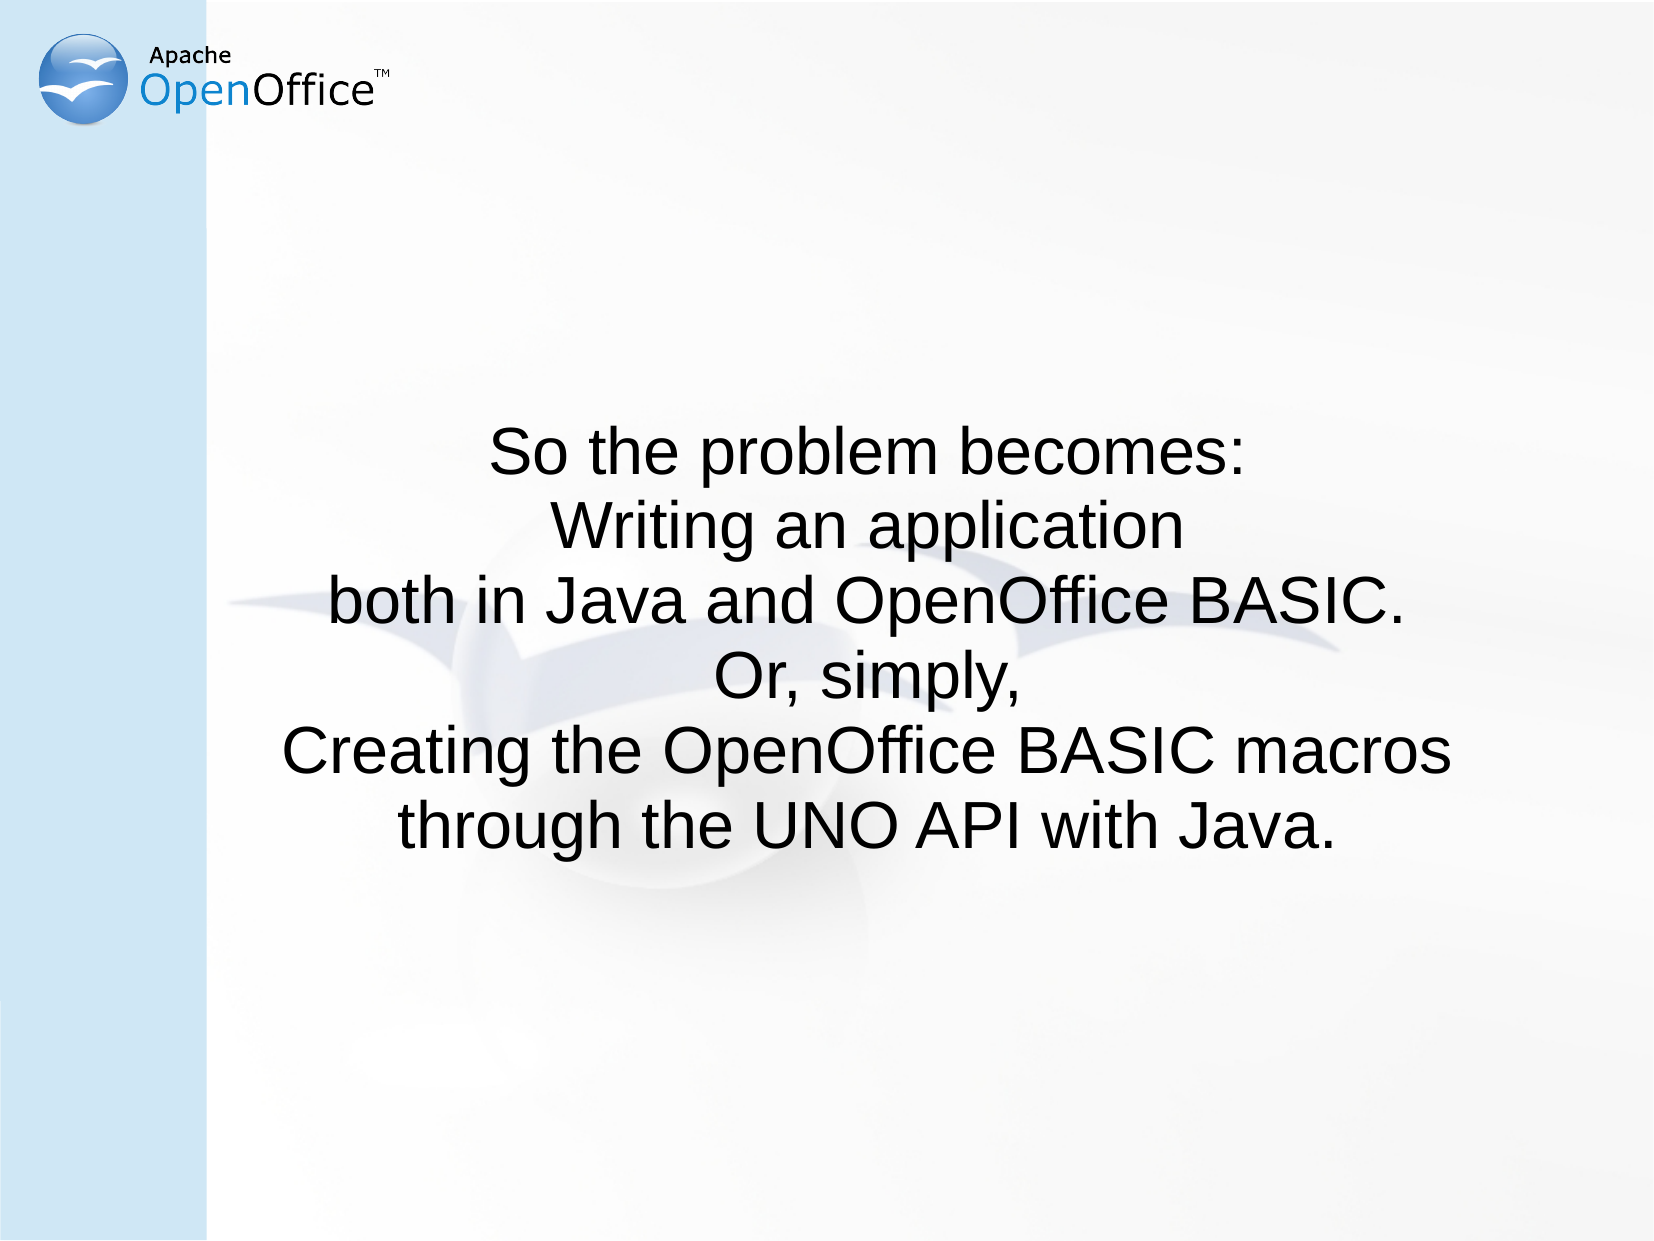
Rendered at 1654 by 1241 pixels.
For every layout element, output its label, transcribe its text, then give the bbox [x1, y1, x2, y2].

picture [35, 2, 1654, 1241]
subtitle So the problem becomes: Writing an application both in Java and OpenOffice BASIC. Or, simply, Creating the OpenOffice BASIC macros through the UNO API with Java. [165, 108, 1571, 1168]
